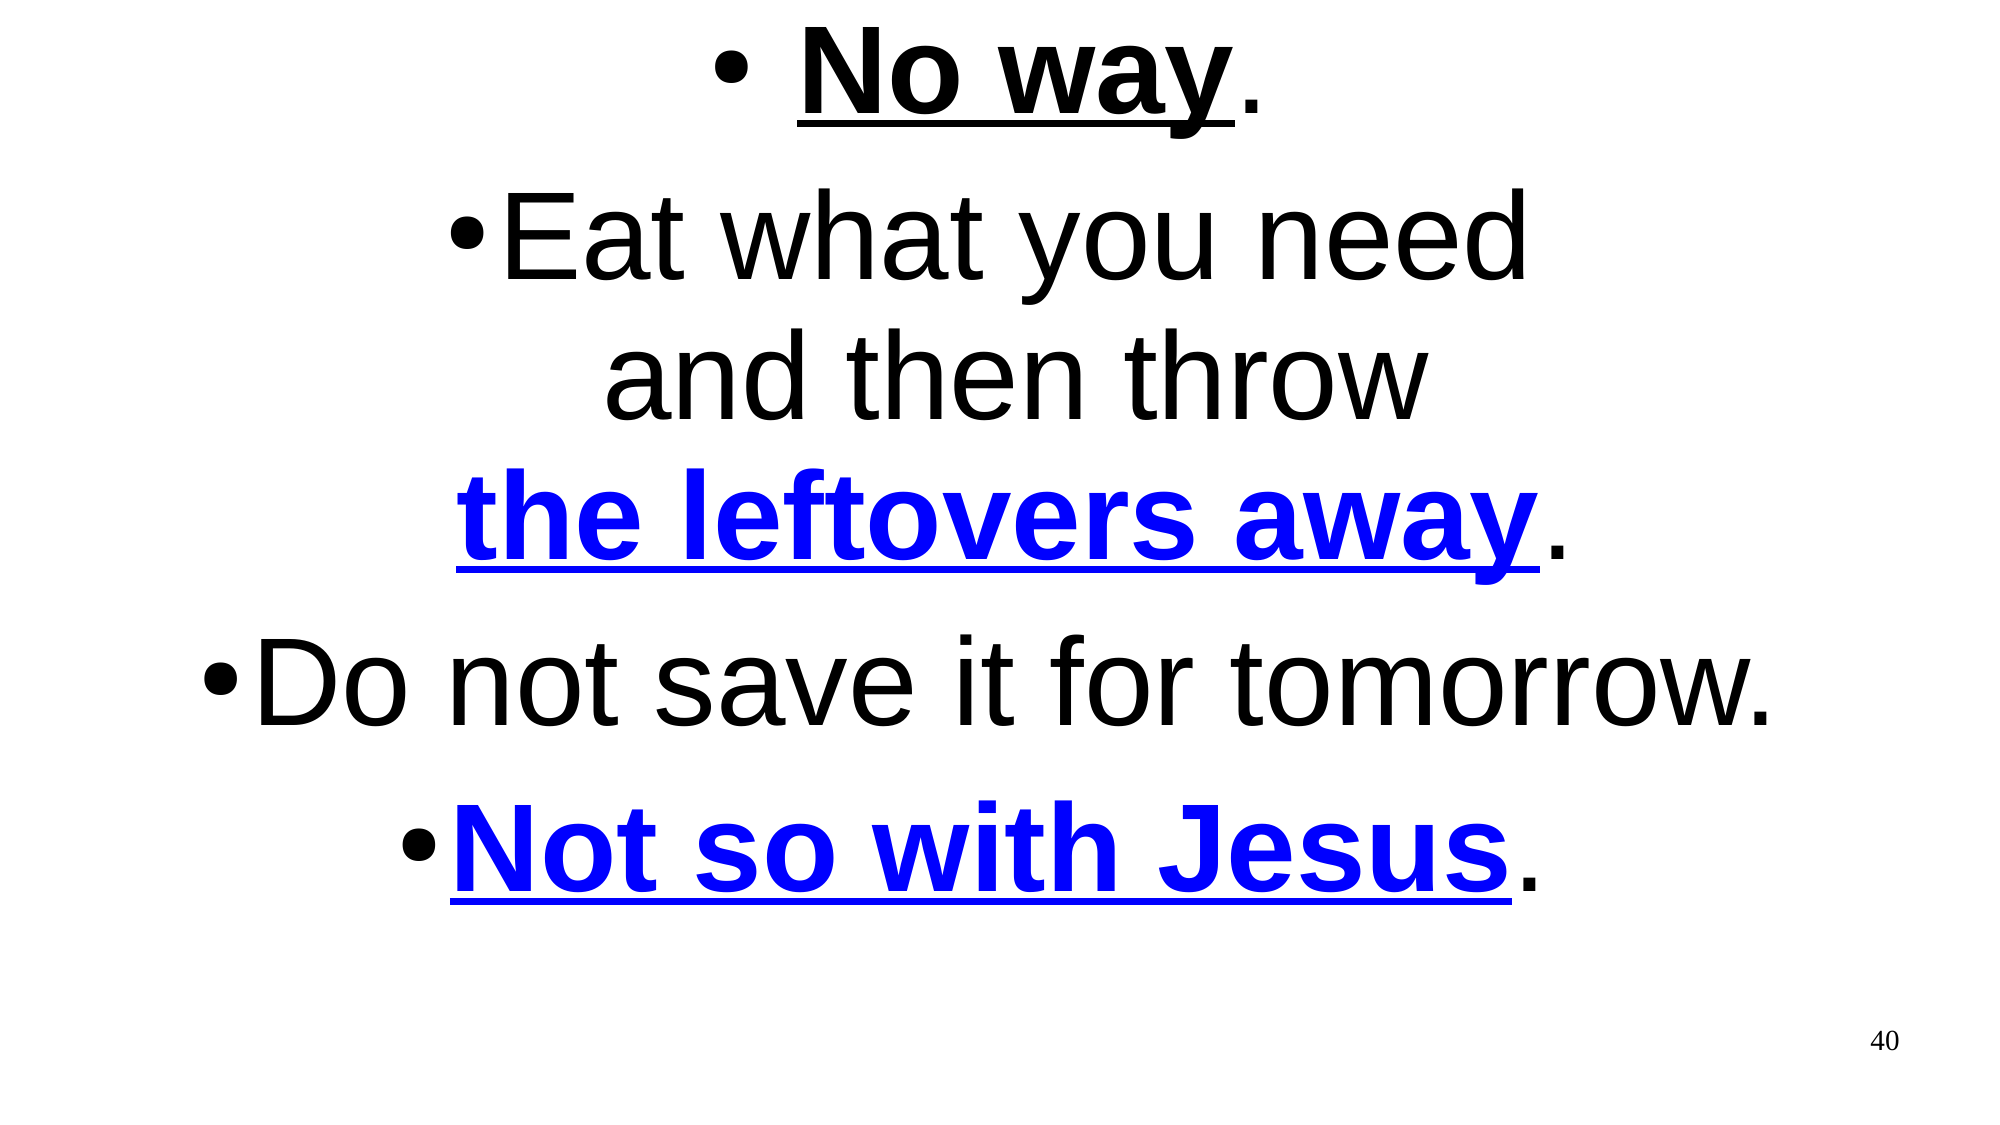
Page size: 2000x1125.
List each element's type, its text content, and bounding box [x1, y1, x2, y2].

list No way. Eat what you need and then throw the leftovers away. Do not save it for tomorrow. Not so with Jesus. [0, 0, 1996, 1123]
